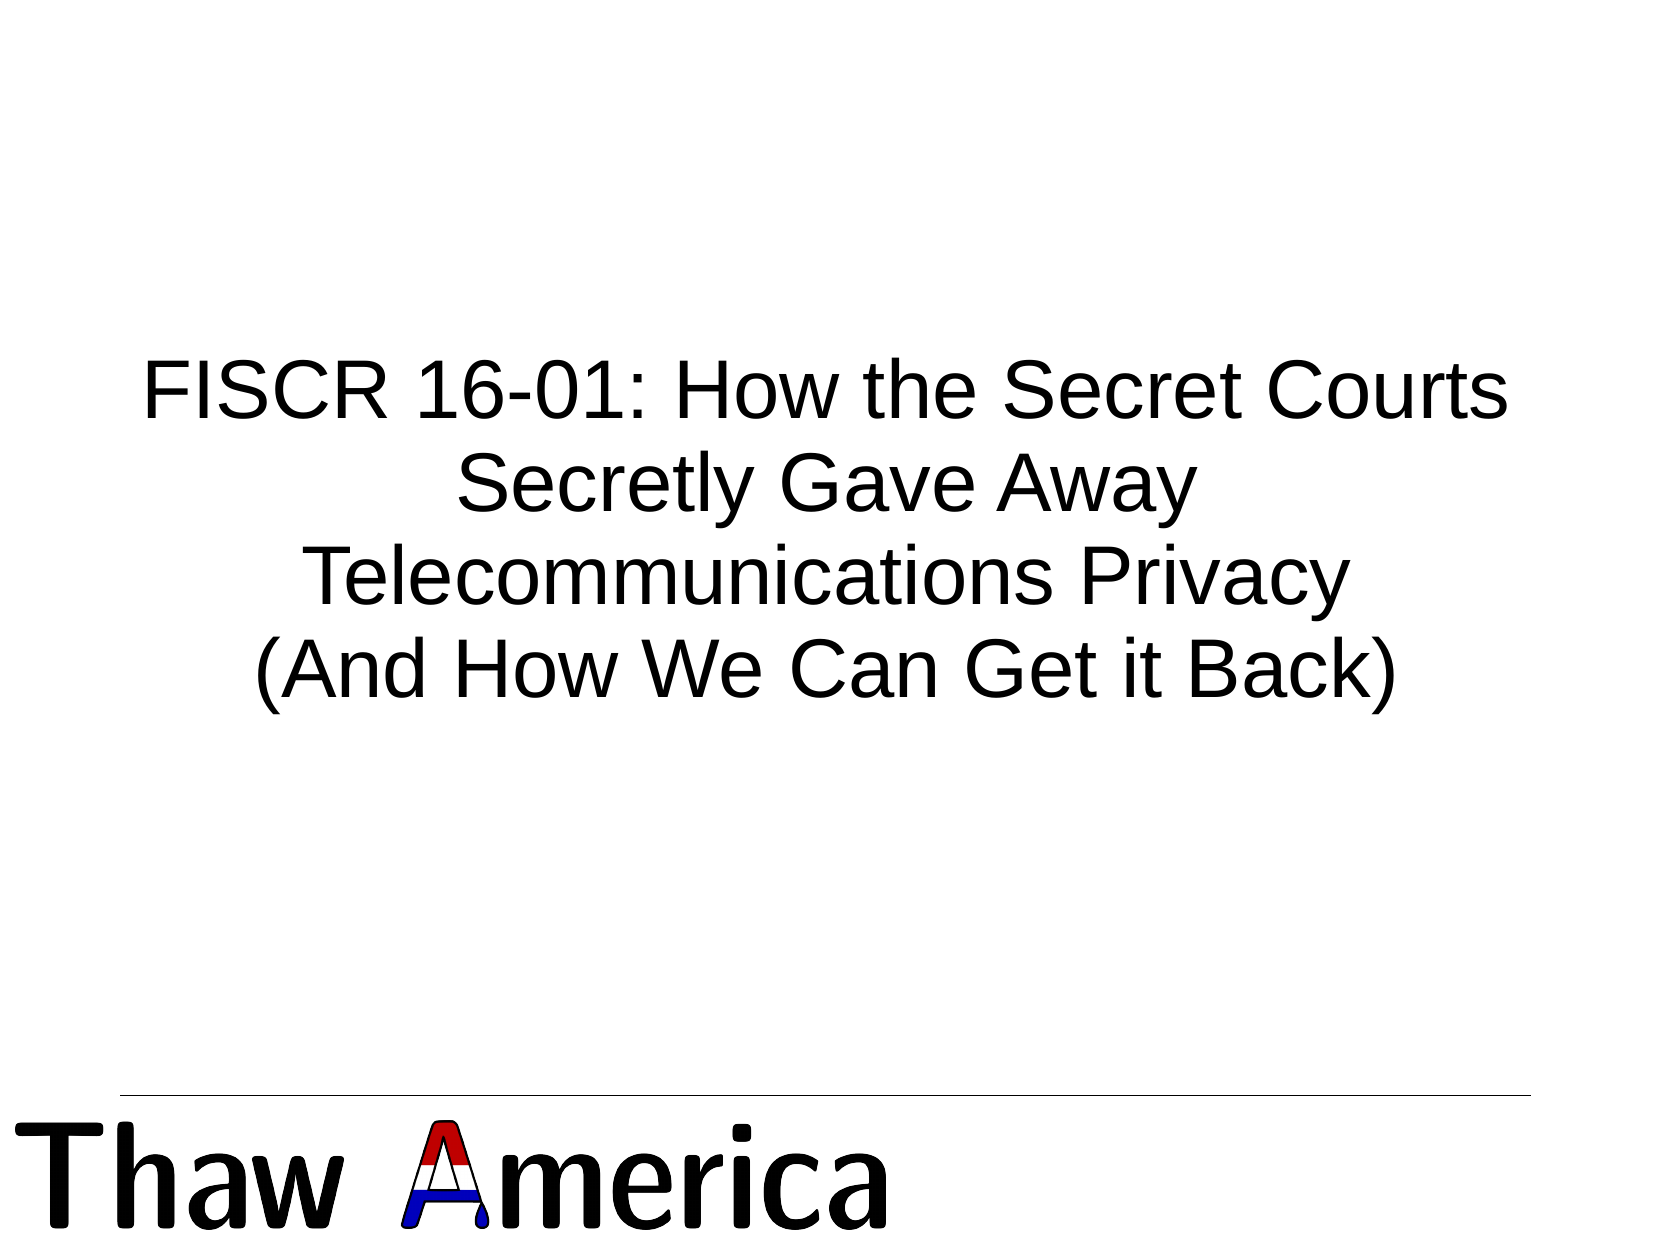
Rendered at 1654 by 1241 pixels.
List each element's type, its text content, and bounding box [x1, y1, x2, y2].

picture [15, 1120, 886, 1231]
subtitle FISCR 16-01: How the Secret Courts Secretly Gave Away Telecommunications Privacy (And How We Can Get it Back) [82, 49, 1571, 1010]
